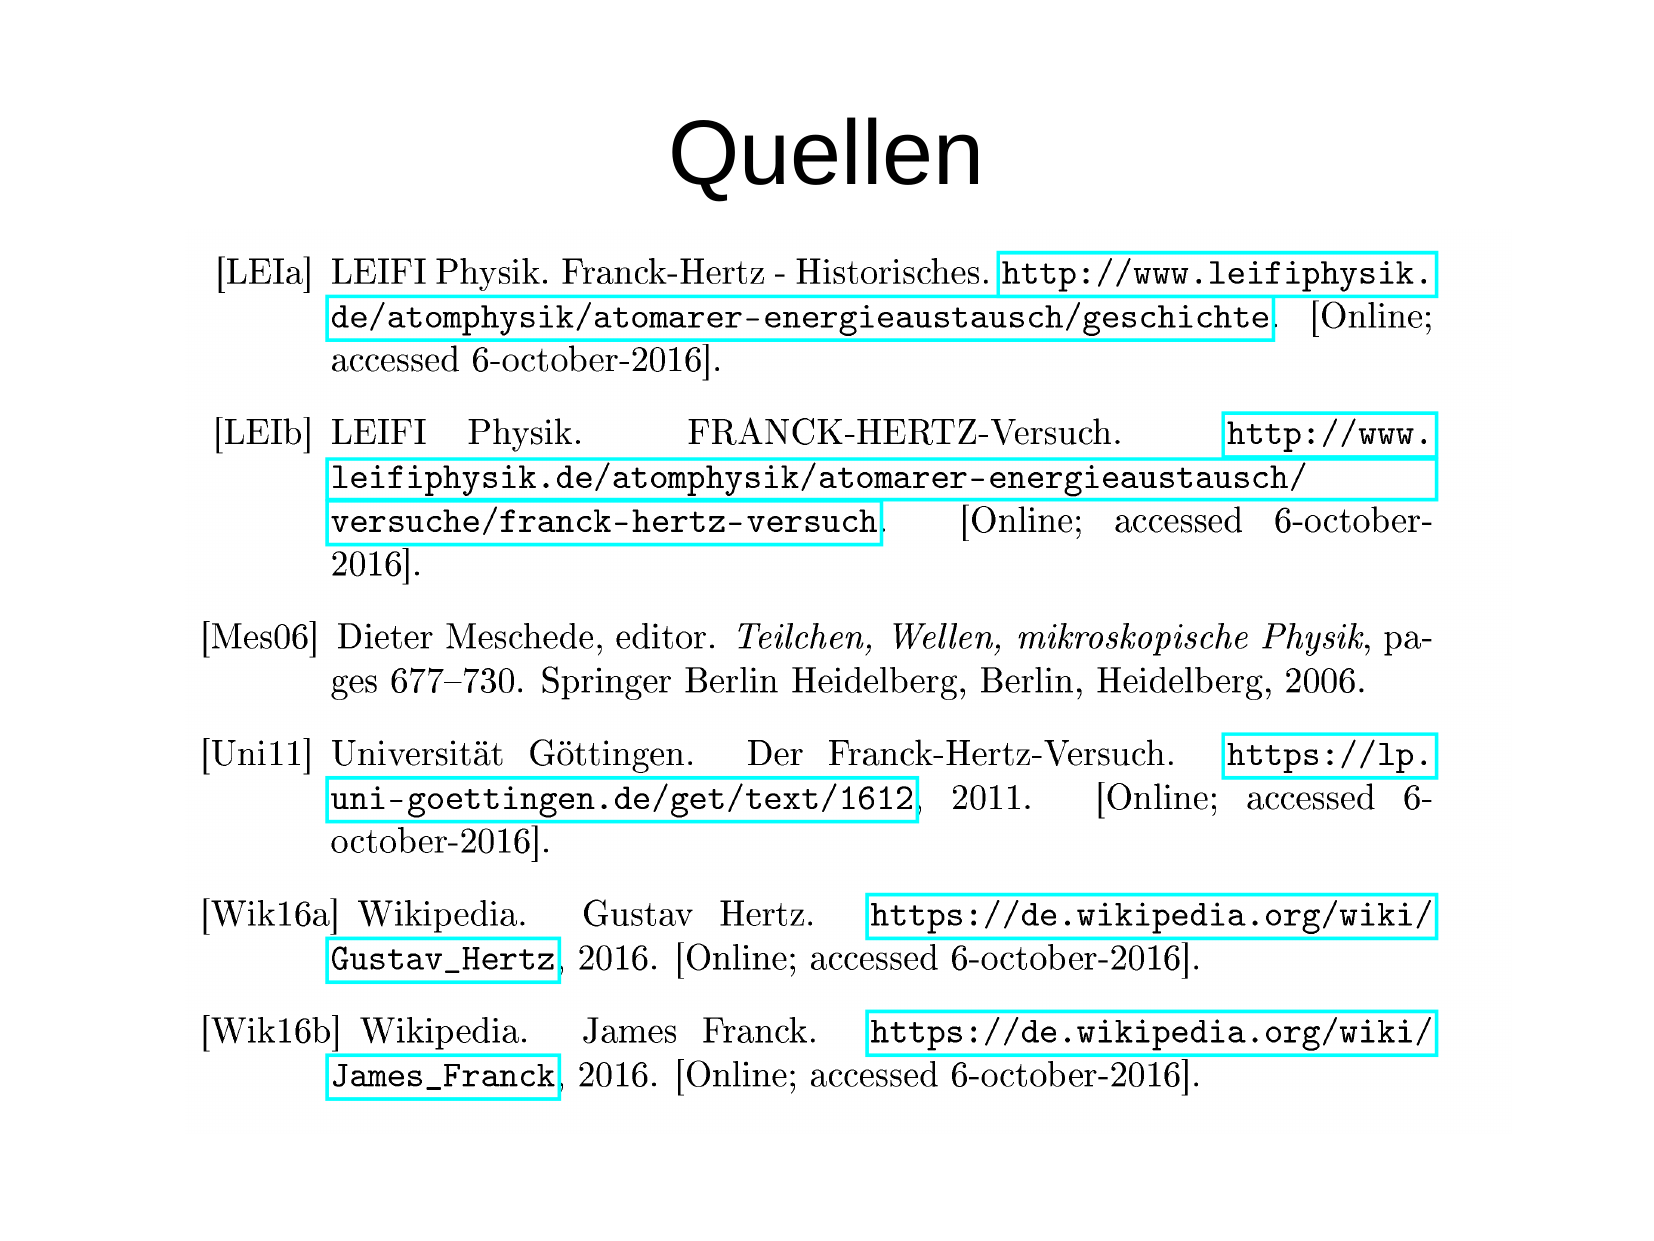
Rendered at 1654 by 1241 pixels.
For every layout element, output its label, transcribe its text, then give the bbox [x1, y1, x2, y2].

title Quellen [82, 49, 1571, 257]
picture [185, 229, 1512, 1134]
